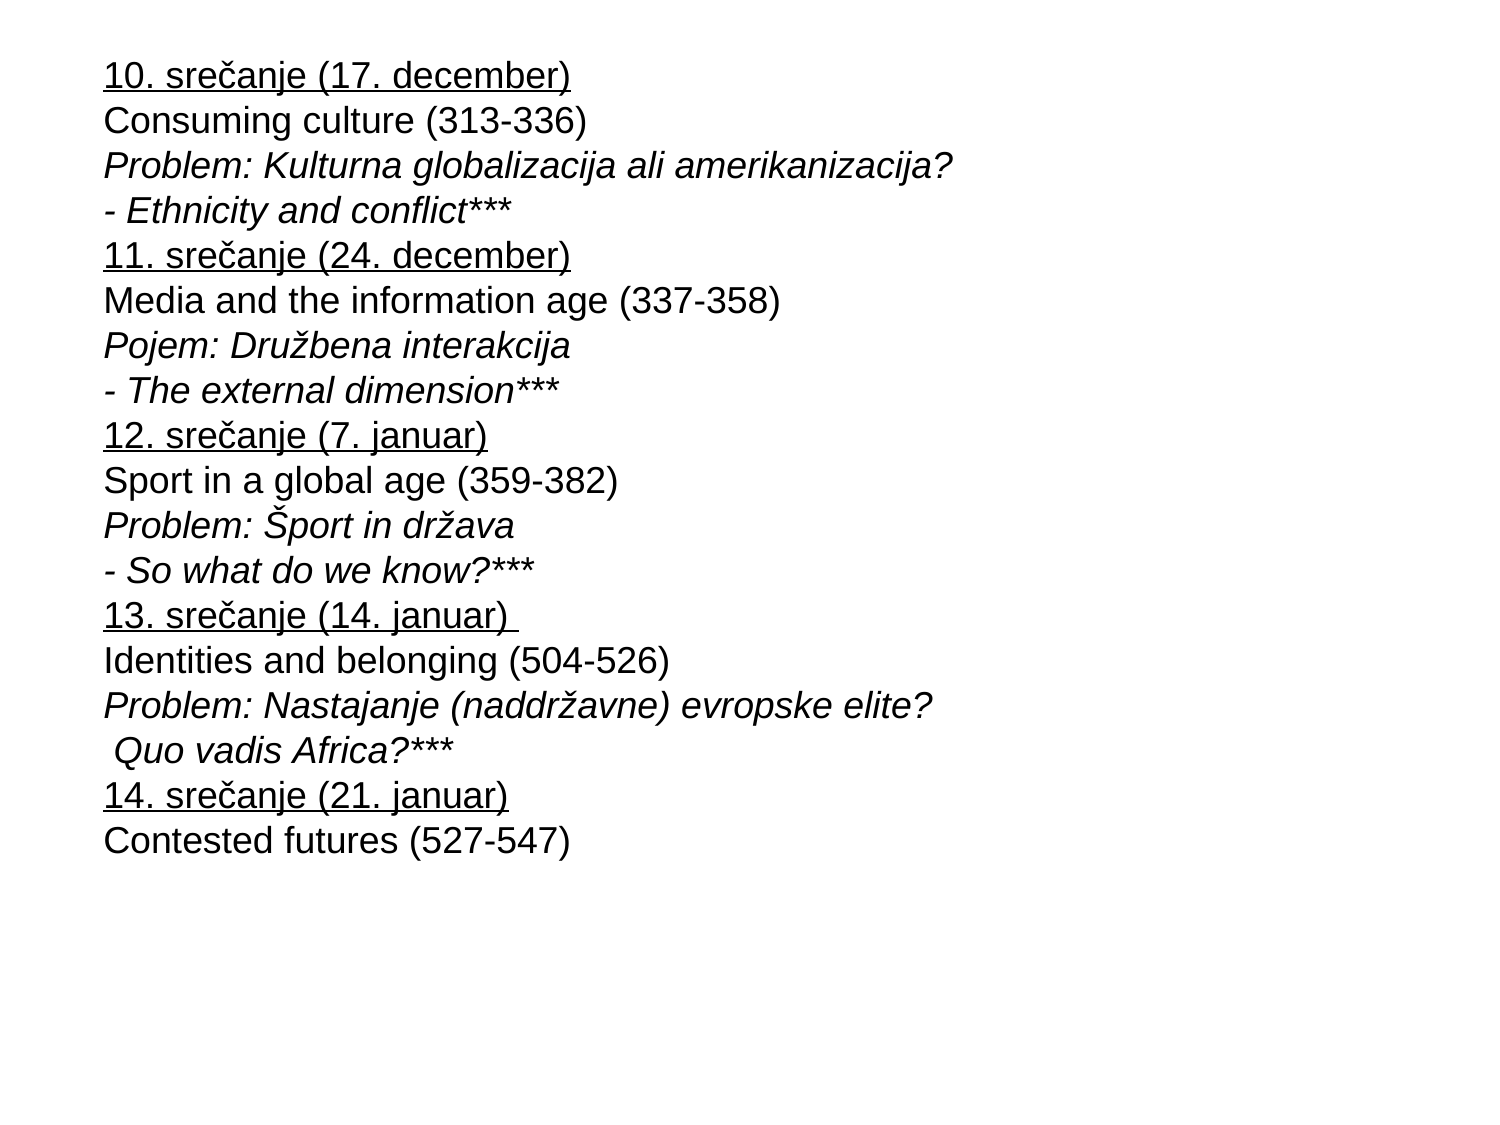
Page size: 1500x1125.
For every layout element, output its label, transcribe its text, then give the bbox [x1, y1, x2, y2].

text_box 10. srečanje (17. december) Consuming culture (313-336) Problem: Kulturna globalizacija ali amerikanizacija? - Ethnicity and conflict*** 11. srečanje (24. december) Media and the information age (337-358) Pojem: Družbena interakcija - The external dimension*** 12. srečanje (7. januar) Sport in a global age (359-382) Problem: Šport in država - So what do we know?*** 13. srečanje (14. januar) Identities and belonging (504-526) Problem: Nastajanje (naddržavne) evropske elite? Quo vadis Africa?*** 14. srečanje (21. januar) Contested futures (527-547) [88, 42, 1377, 869]
